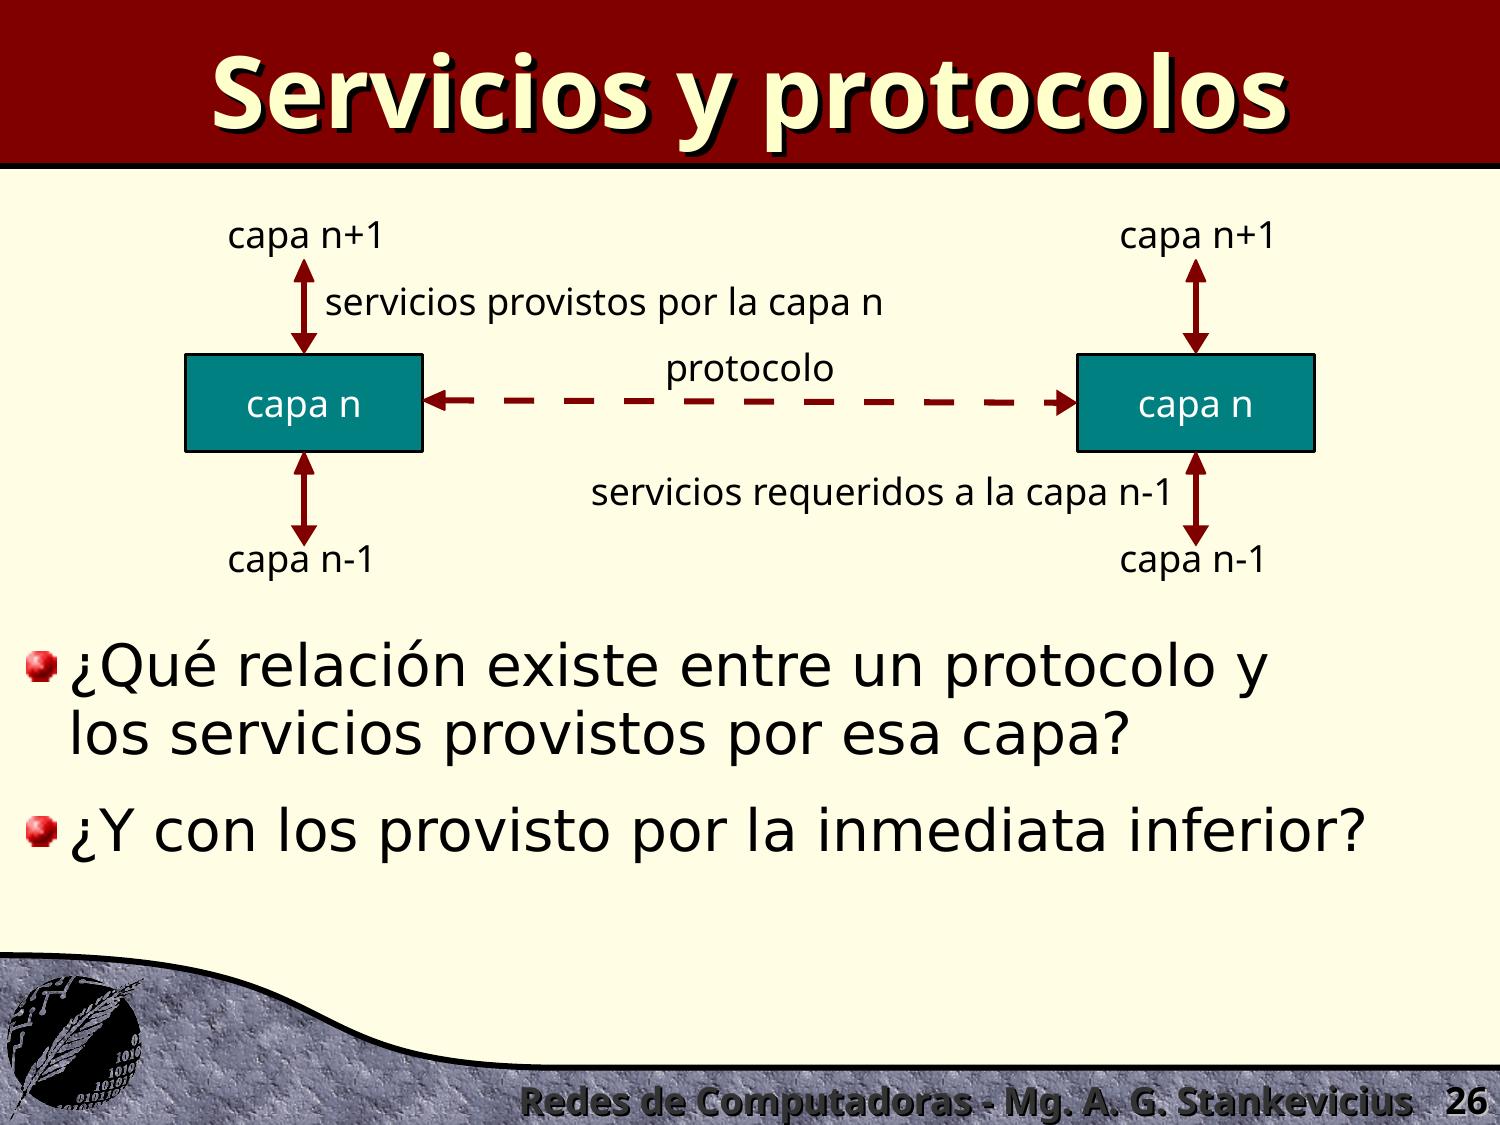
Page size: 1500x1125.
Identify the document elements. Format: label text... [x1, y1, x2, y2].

text_box capa n-1 [212, 525, 384, 593]
text_box capa n+1 [212, 200, 387, 268]
list ¿Qué relación existe entre un protocolo y los servicios provistos por esa capa? ¿Y con los provisto por la inmediata inferior? [11, 192, 1486, 921]
picture [1047, 1100, 1054, 1110]
title Servicios y protocolos [15, 5, 1485, 160]
text_box capa n [185, 354, 423, 452]
picture [790, 1100, 795, 1110]
text_box servicios requeridos a la capa n-1 [576, 458, 1181, 526]
picture [0, 959, 1500, 1125]
text_box capa n-1 [1104, 525, 1276, 593]
text_box servicios provistos por la capa n [310, 268, 895, 336]
text_box capa n [1077, 354, 1315, 452]
text_box capa n+1 [1104, 200, 1279, 268]
